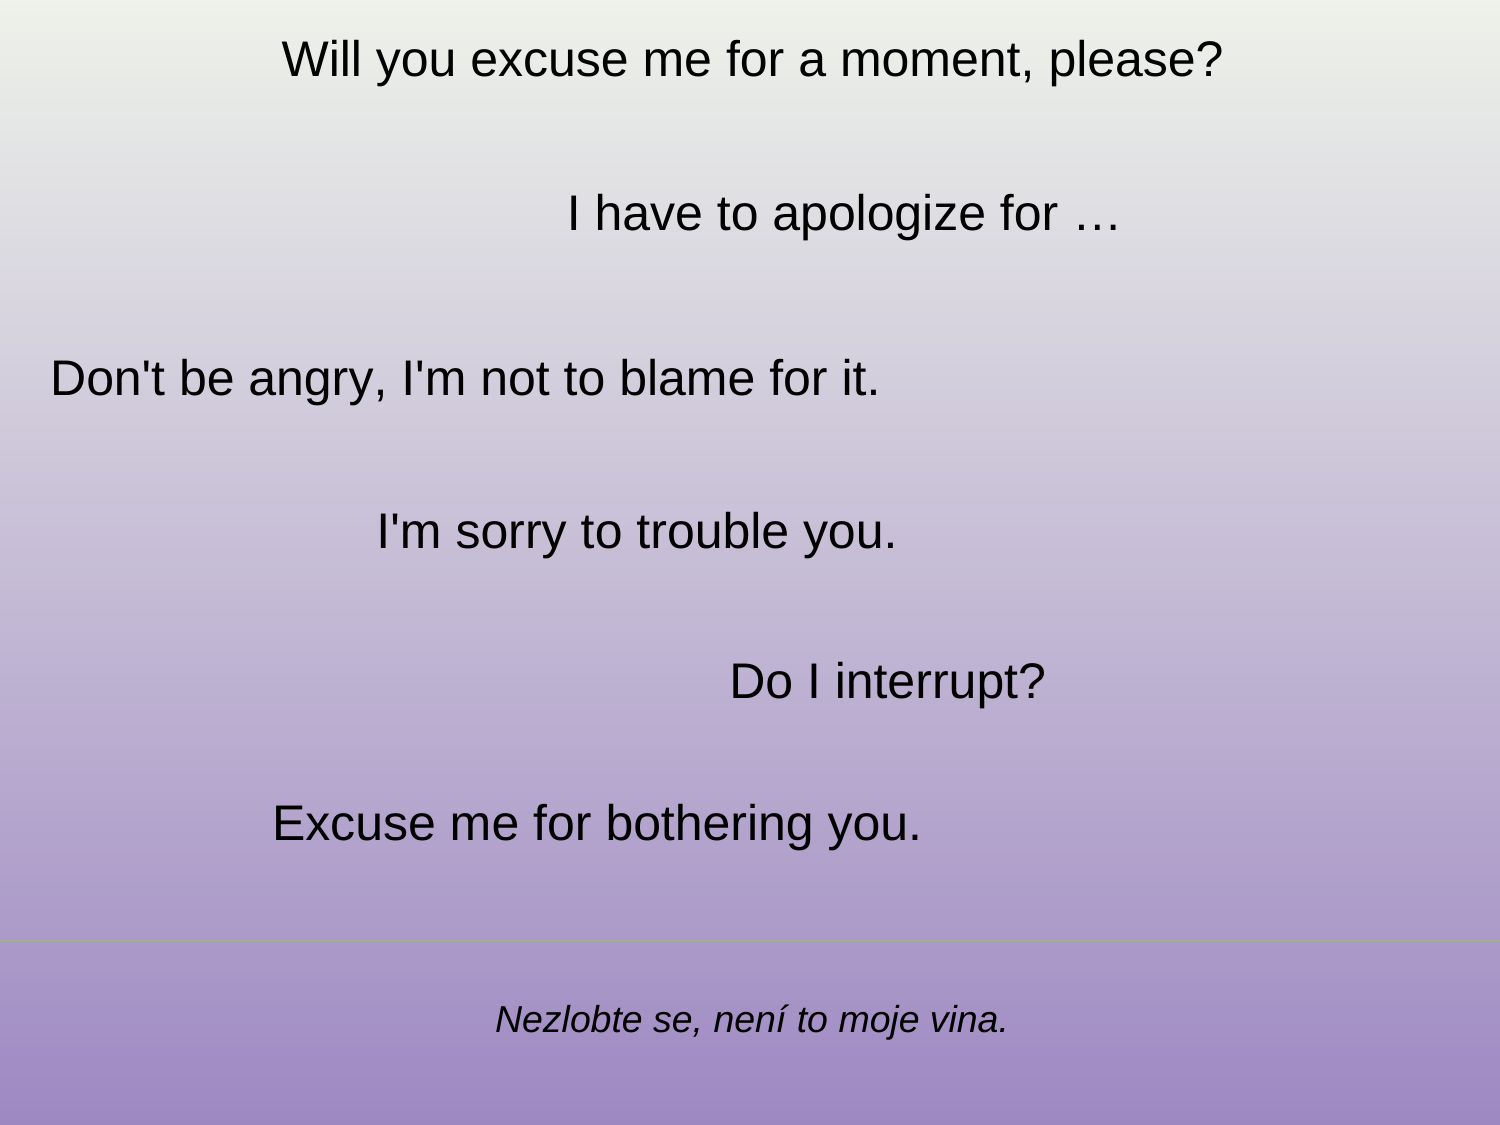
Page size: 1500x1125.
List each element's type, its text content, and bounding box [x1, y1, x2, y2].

text_box Nezlobte se, není to moje vina. [480, 987, 1025, 1049]
text_box I have to apologize for … [552, 172, 1138, 249]
text_box I'm sorry to trouble you. [361, 491, 913, 567]
text_box Will you excuse me for a moment, please? [5, 18, 1500, 95]
text_box Do I interrupt? [714, 640, 1217, 716]
text_box Excuse me for bothering you. [257, 782, 938, 858]
text_box Don't be angry, I'm not to blame for it. [35, 337, 1500, 414]
